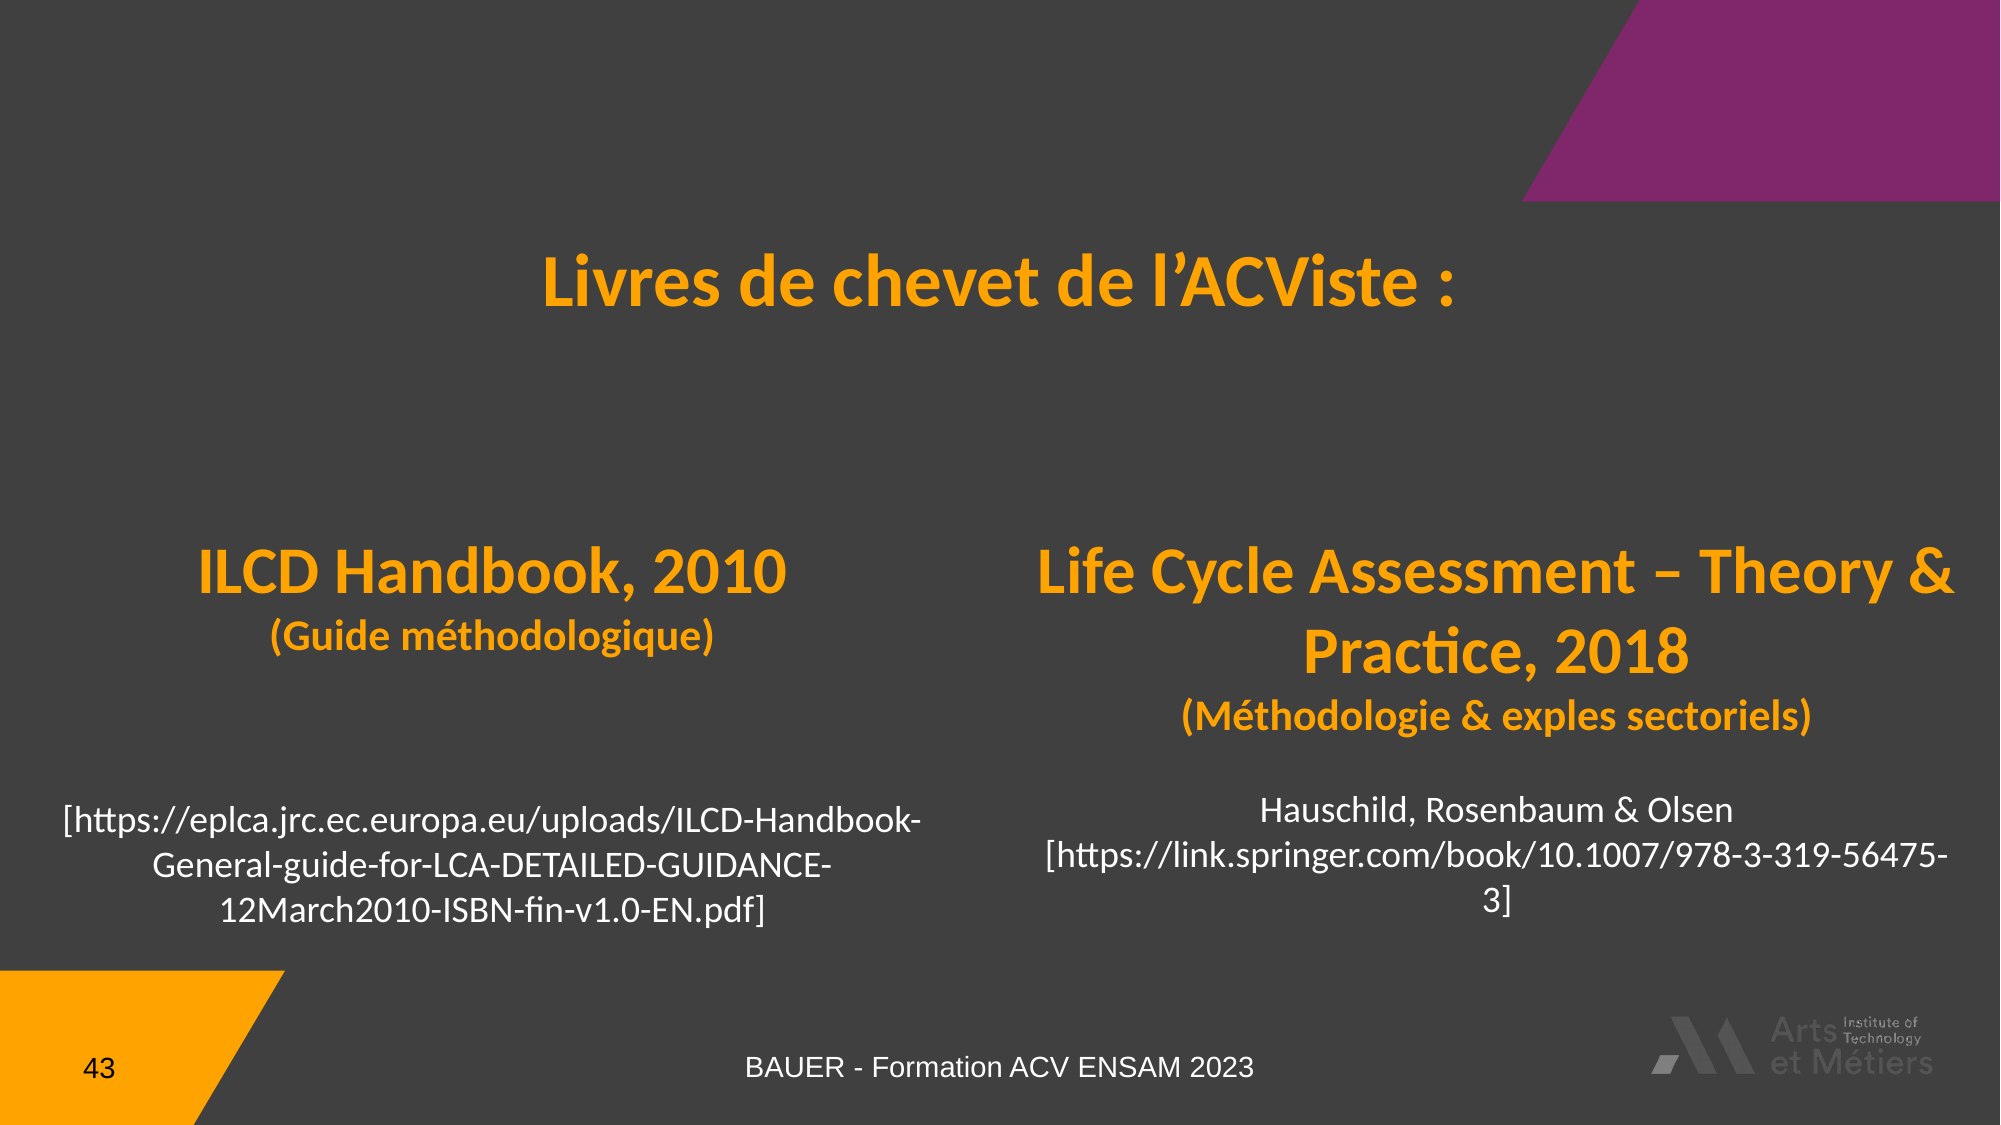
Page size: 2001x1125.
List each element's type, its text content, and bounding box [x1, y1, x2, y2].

text_box Life Cycle Assessment – Theory & Practice, 2018 (Méthodologie & exples sectoriels) Hauschild, Rosenbaum & Olsen [https://link.springer.com/book/10.1007/978-3-319-56475-3] [1015, 519, 1979, 927]
list Livres de chevet de l’ACViste : [303, 233, 1697, 440]
picture [1631, 997, 1952, 1093]
text_box ILCD Handbook, 2010 (Guide méthodologique) [https://eplca.jrc.ec.europa.eu/uploads/ILCD-Handbook-General-guide-for-LCA-DETAILED-GUIDANCE-12March2010-ISBN-fin-v1.0-EN.pdf] [28, 519, 957, 937]
